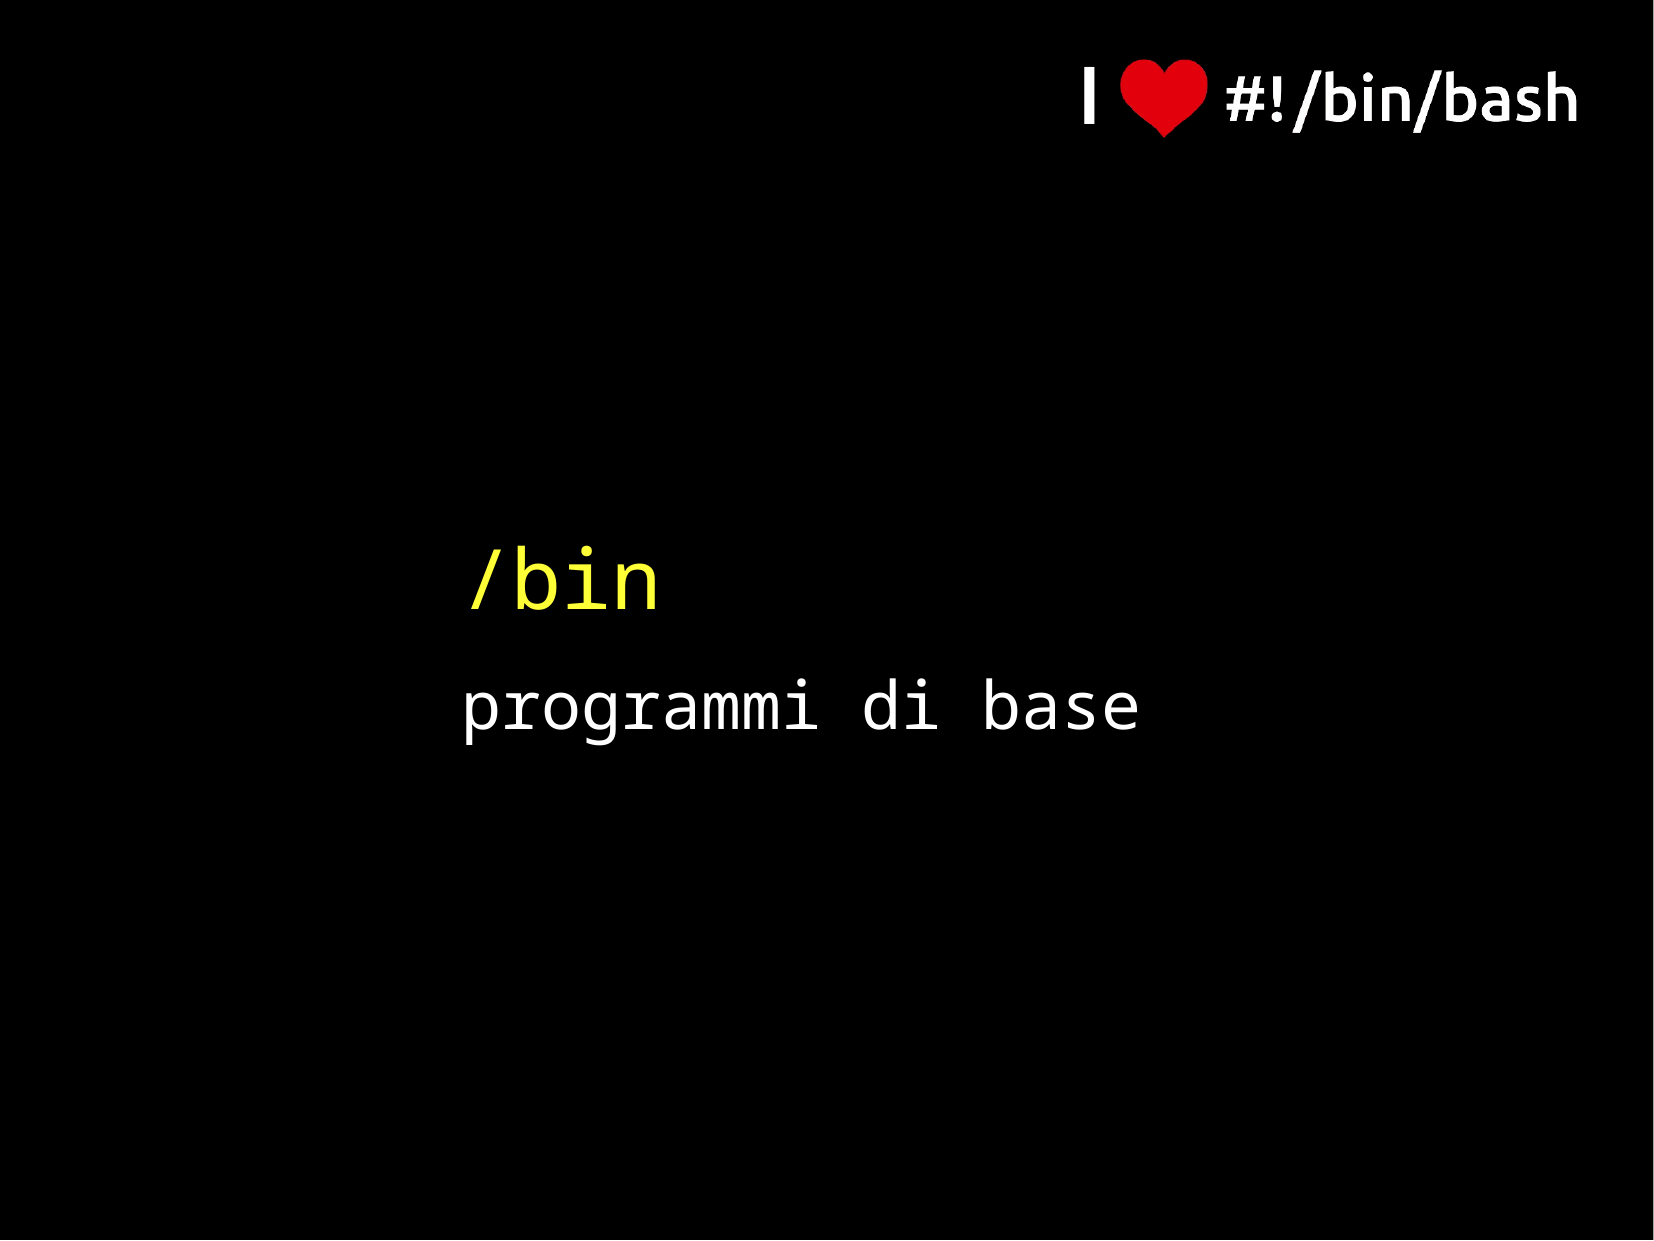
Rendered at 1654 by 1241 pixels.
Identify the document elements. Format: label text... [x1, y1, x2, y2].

text_box /bin programmi di base [446, 512, 1208, 728]
picture [1064, 45, 1595, 154]
